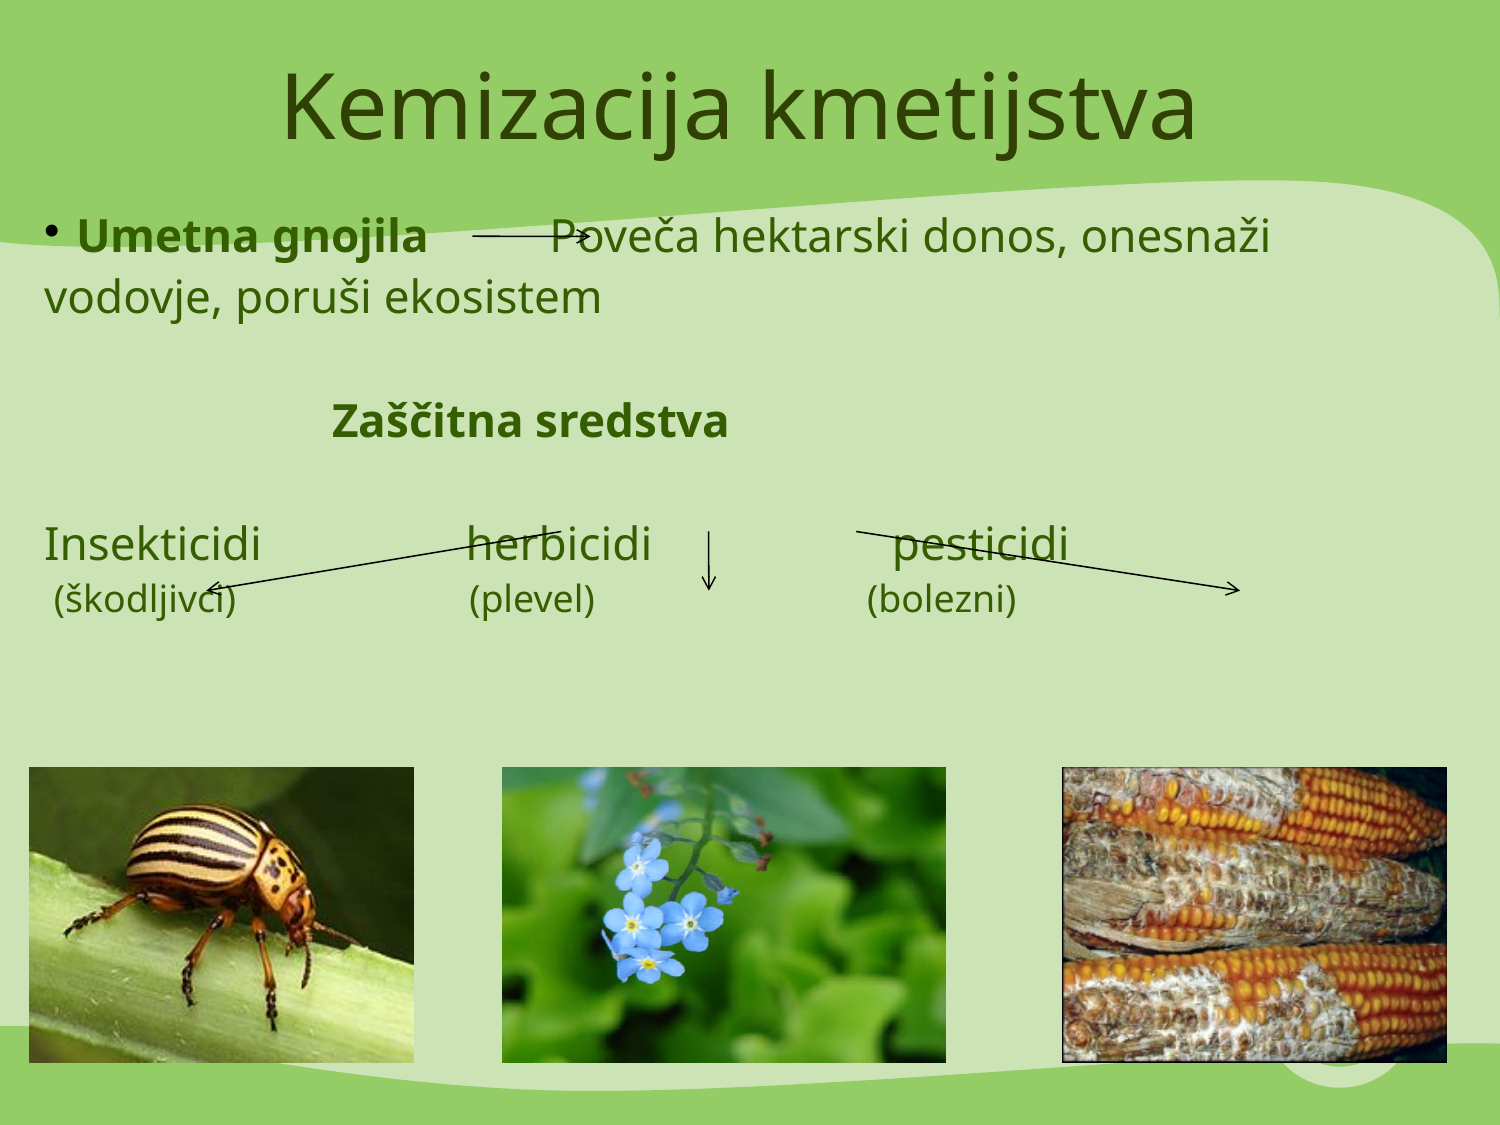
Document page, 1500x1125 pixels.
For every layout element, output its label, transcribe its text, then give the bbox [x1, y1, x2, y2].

title Kemizacija kmetijstva [74, 2, 1406, 190]
picture [1062, 767, 1447, 1063]
text_box Umetna gnojila Poveča hektarski donos, onesnaži vodovje, poruši ekosistem Zaščitna sredstva Insekticidi herbicidi pesticidi (škodljivci) (plevel) (bolezni) [29, 192, 1500, 1034]
picture [29, 767, 414, 1063]
picture [502, 767, 946, 1063]
